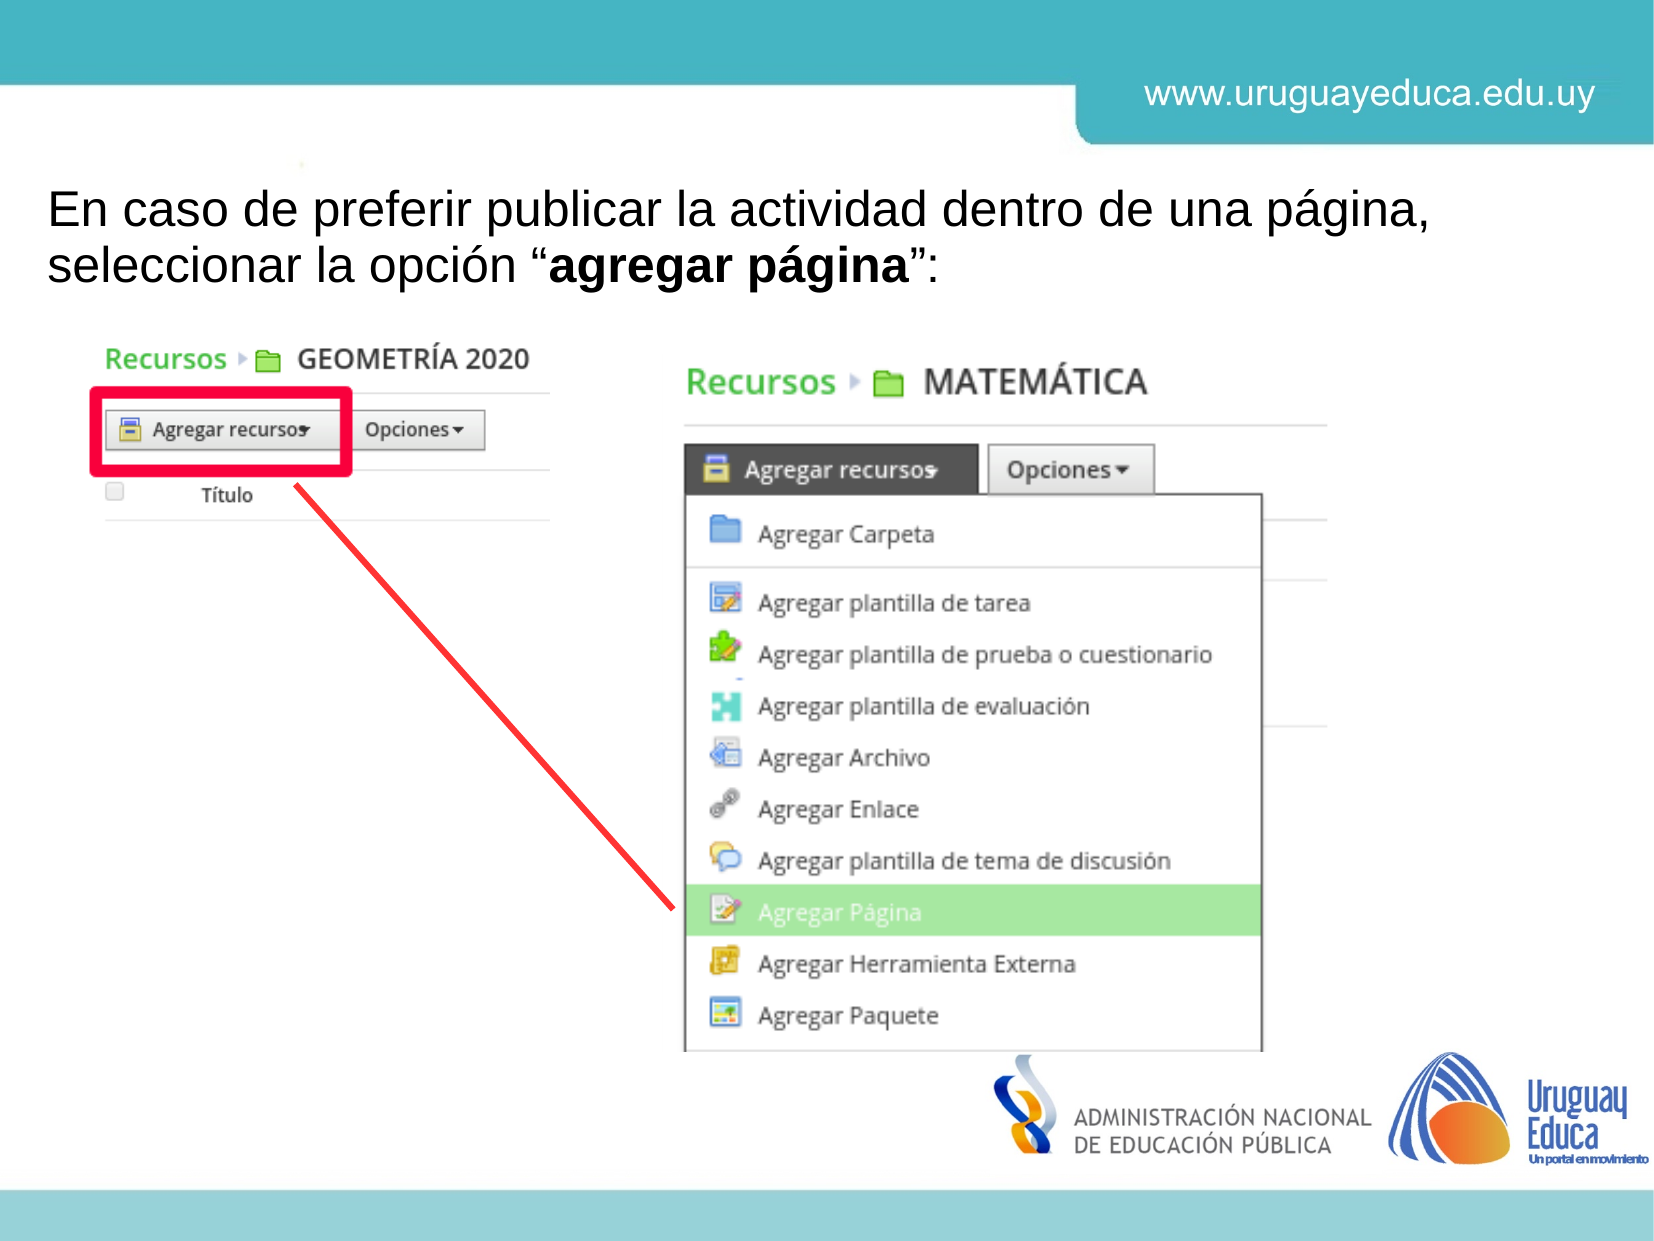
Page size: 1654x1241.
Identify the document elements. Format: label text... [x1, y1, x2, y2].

picture [0, 0, 1654, 1241]
title En caso de preferir publicar la actividad dentro de una página, seleccionar la opción “agregar página”: [47, 0, 1588, 485]
